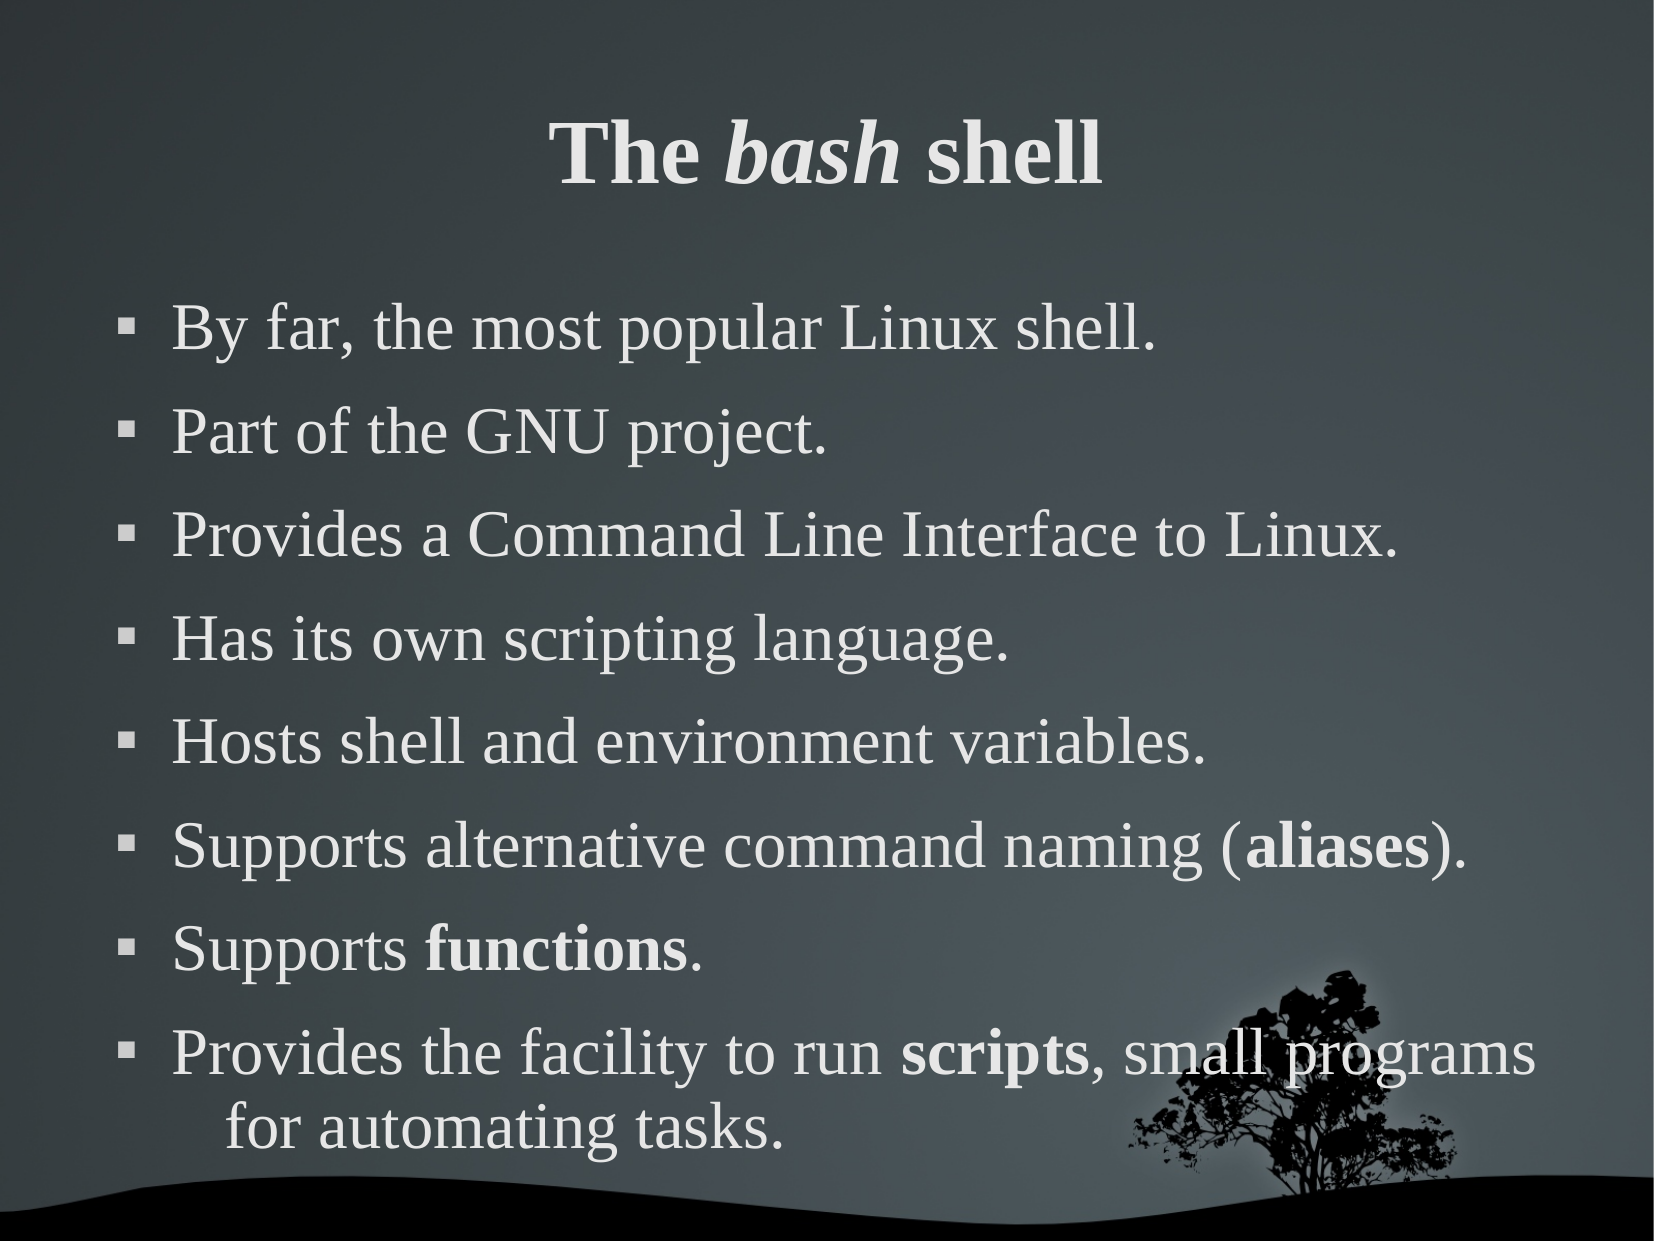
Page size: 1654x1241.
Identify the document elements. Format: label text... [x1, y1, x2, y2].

picture [0, 0, 1654, 1241]
list By far, the most popular Linux shell. Part of the GNU project. Provides a Command Line Interface to Linux. Has its own scripting language. Hosts shell and environment variables. Supports alternative command naming (aliases). Supports functions. Provides the facility to run scripts, small programs for automating tasks. [82, 290, 1571, 1164]
title The bash shell [82, 49, 1571, 257]
